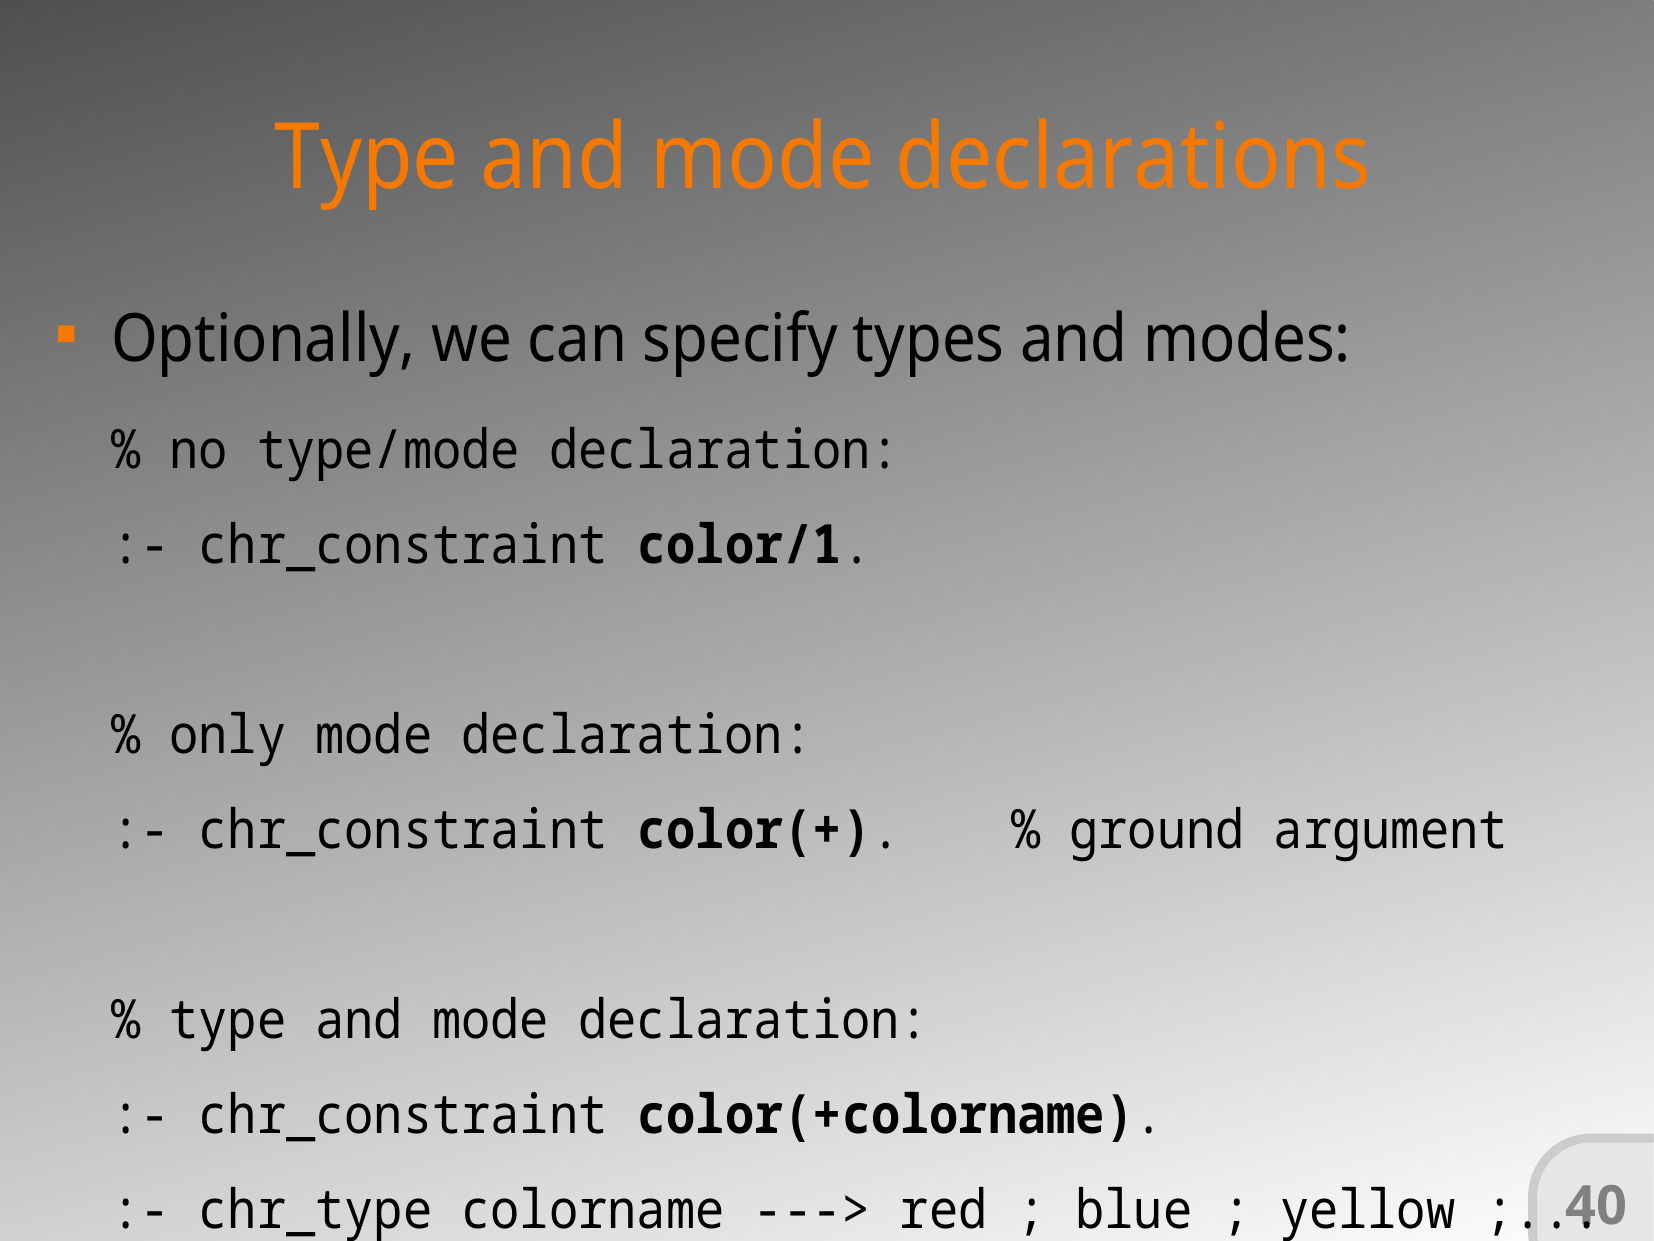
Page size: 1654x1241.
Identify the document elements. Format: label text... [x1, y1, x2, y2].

title Type and mode declarations [18, 49, 1629, 257]
list Optionally, we can specify types and modes: % no type/mode declaration: :- chr_constraint color/1. % only mode declaration: :- chr_constraint color(+). % ground argument % type and mode declaration: :- chr_constraint color(+colorname). :- chr_type colorname ---> red ; blue ; yellow ;... [40, 290, 1631, 1197]
